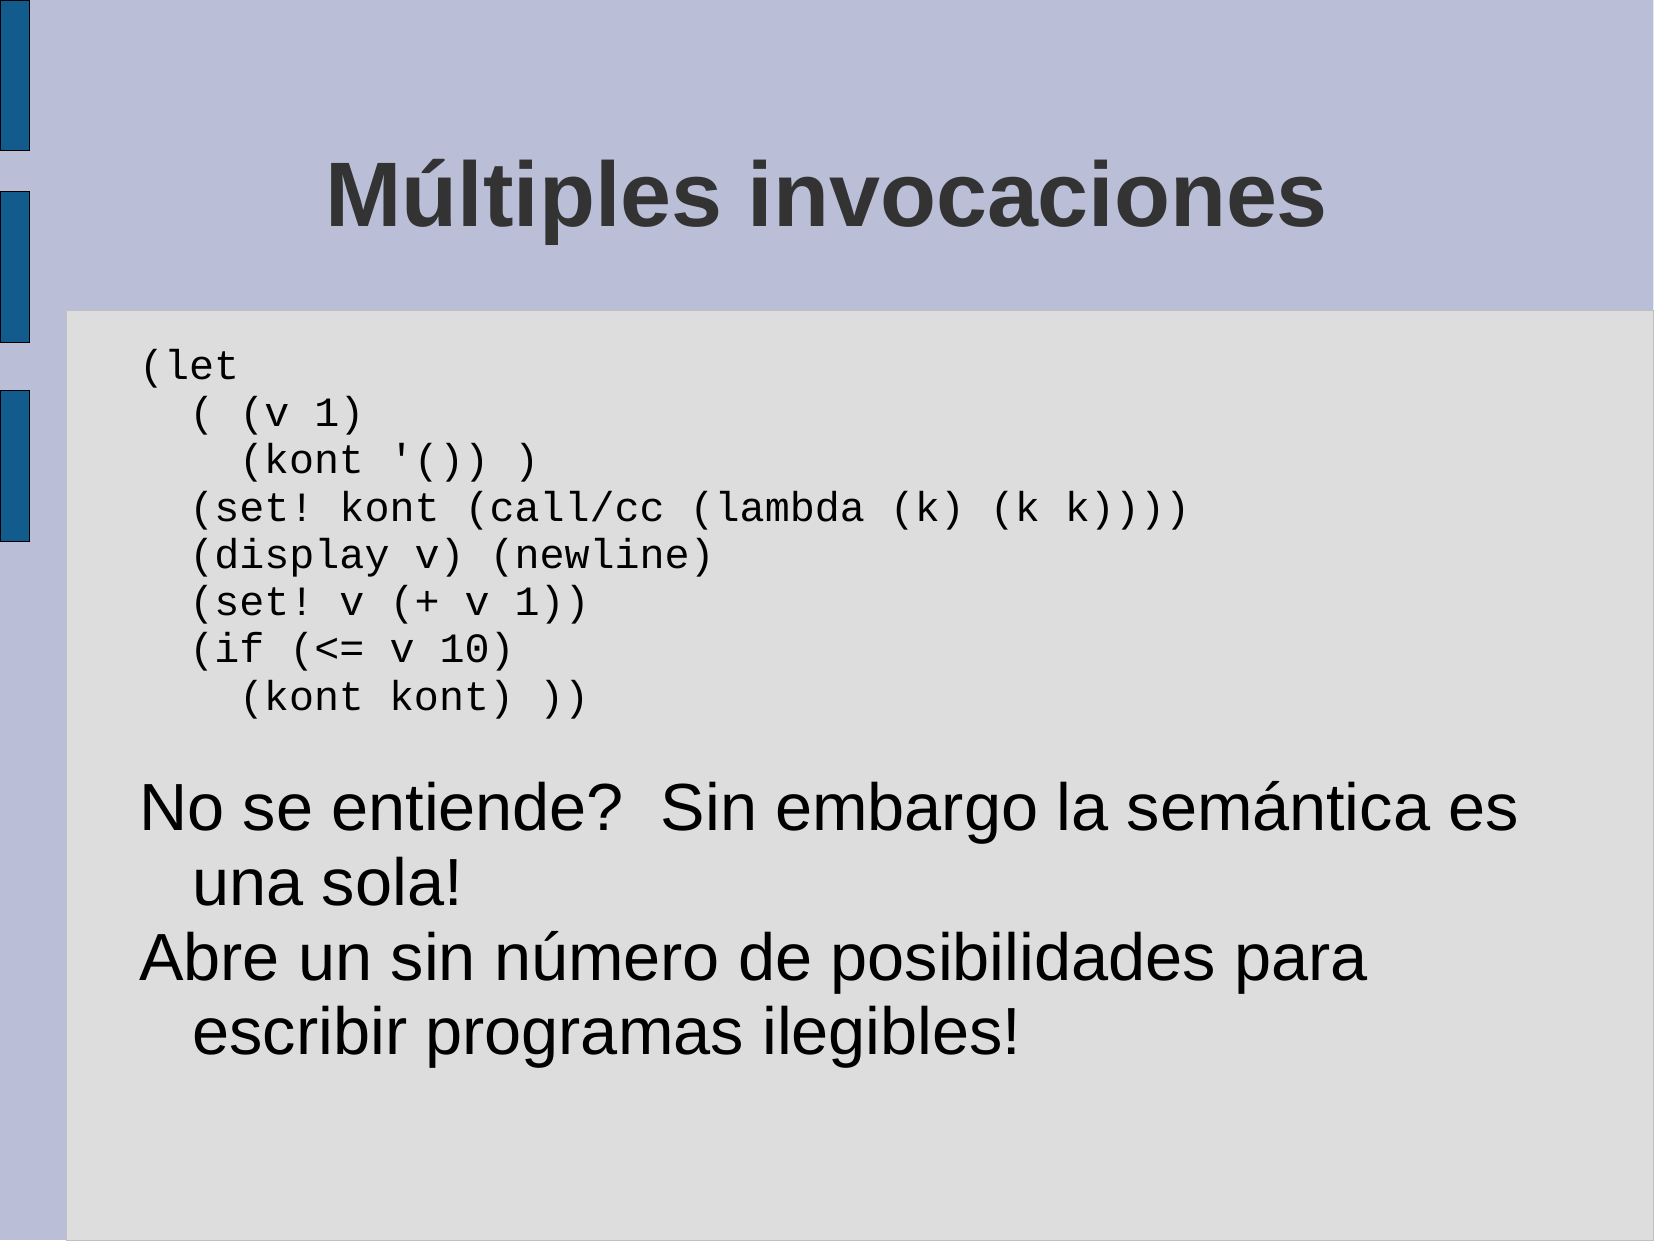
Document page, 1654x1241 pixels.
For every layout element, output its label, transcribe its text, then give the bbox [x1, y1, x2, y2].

list (let ( (v 1) (kont '()) ) (set! kont (call/cc (lambda (k) (k k)))) (display v) (newline) (set! v (+ v 1)) (if (<= v 10) (kont kont) )) No se entiende? Sin embargo la semántica es una sola! Abre un sin número de posibilidades para escribir programas ilegibles! [121, 344, 1534, 1112]
title Múltiples invocaciones [121, 98, 1534, 291]
